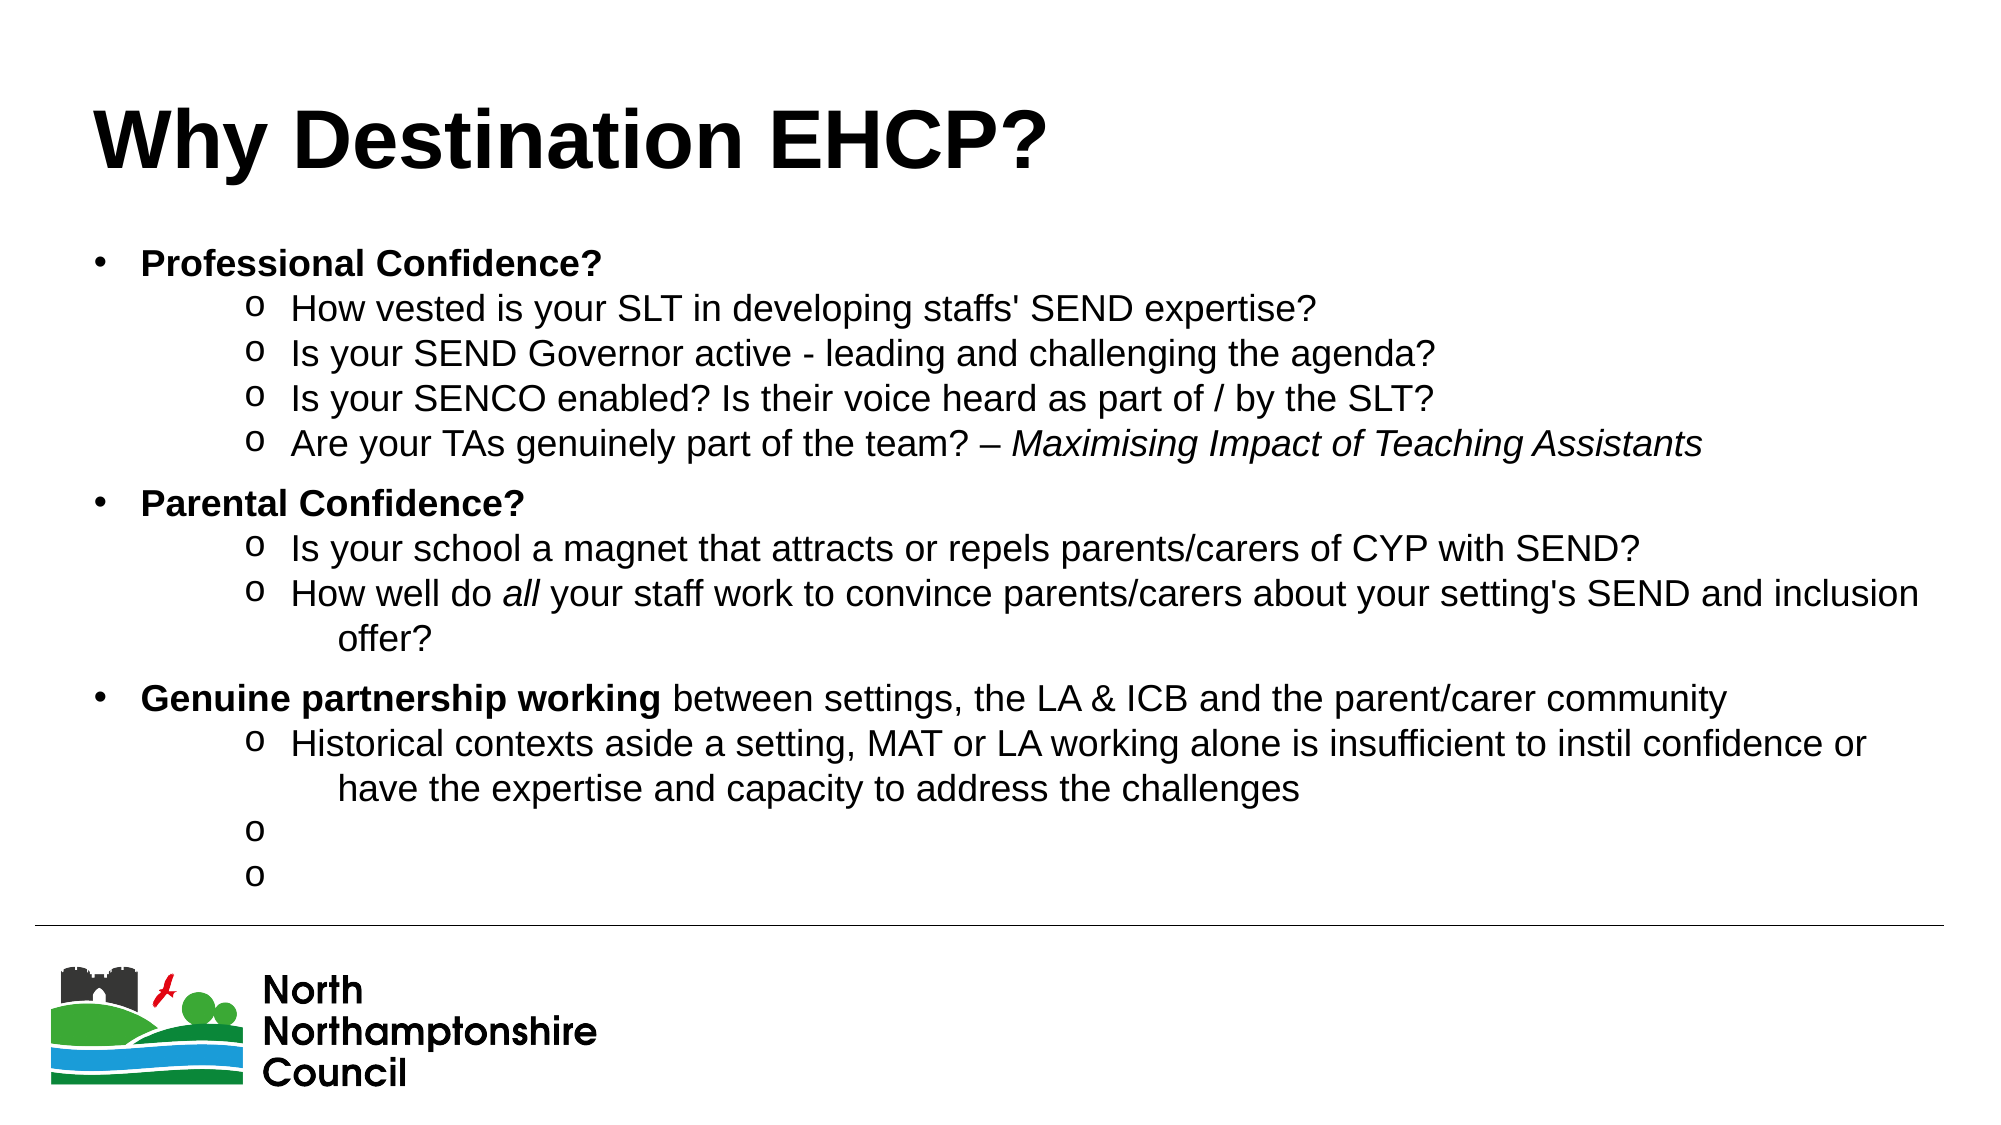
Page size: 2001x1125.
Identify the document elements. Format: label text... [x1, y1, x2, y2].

text_box Why Destination EHCP? [78, 78, 1936, 195]
text_box Professional Confidence? How vested is your SLT in developing staffs' SEND expertise? Is your SEND Governor active - leading and challenging the agenda? Is your SENCO enabled? Is their voice heard as part of / by the SLT? Are your TAs genuinely part of the team? – Maximising Impact of Teaching Assistants Parental Confidence? Is your school a magnet that attracts or repels parents/carers of CYP with SEND? How well do all your staff work to convince parents/carers about your setting's SEND and inclusion offer? Genuine partnership working between settings, the LA & ICB and the parent/carer community Historical contexts aside a setting, MAT or LA working alone is insufficient to instil confidence or have the expertise and capacity to address the challenges [78, 231, 1936, 914]
picture [34, 951, 610, 1101]
